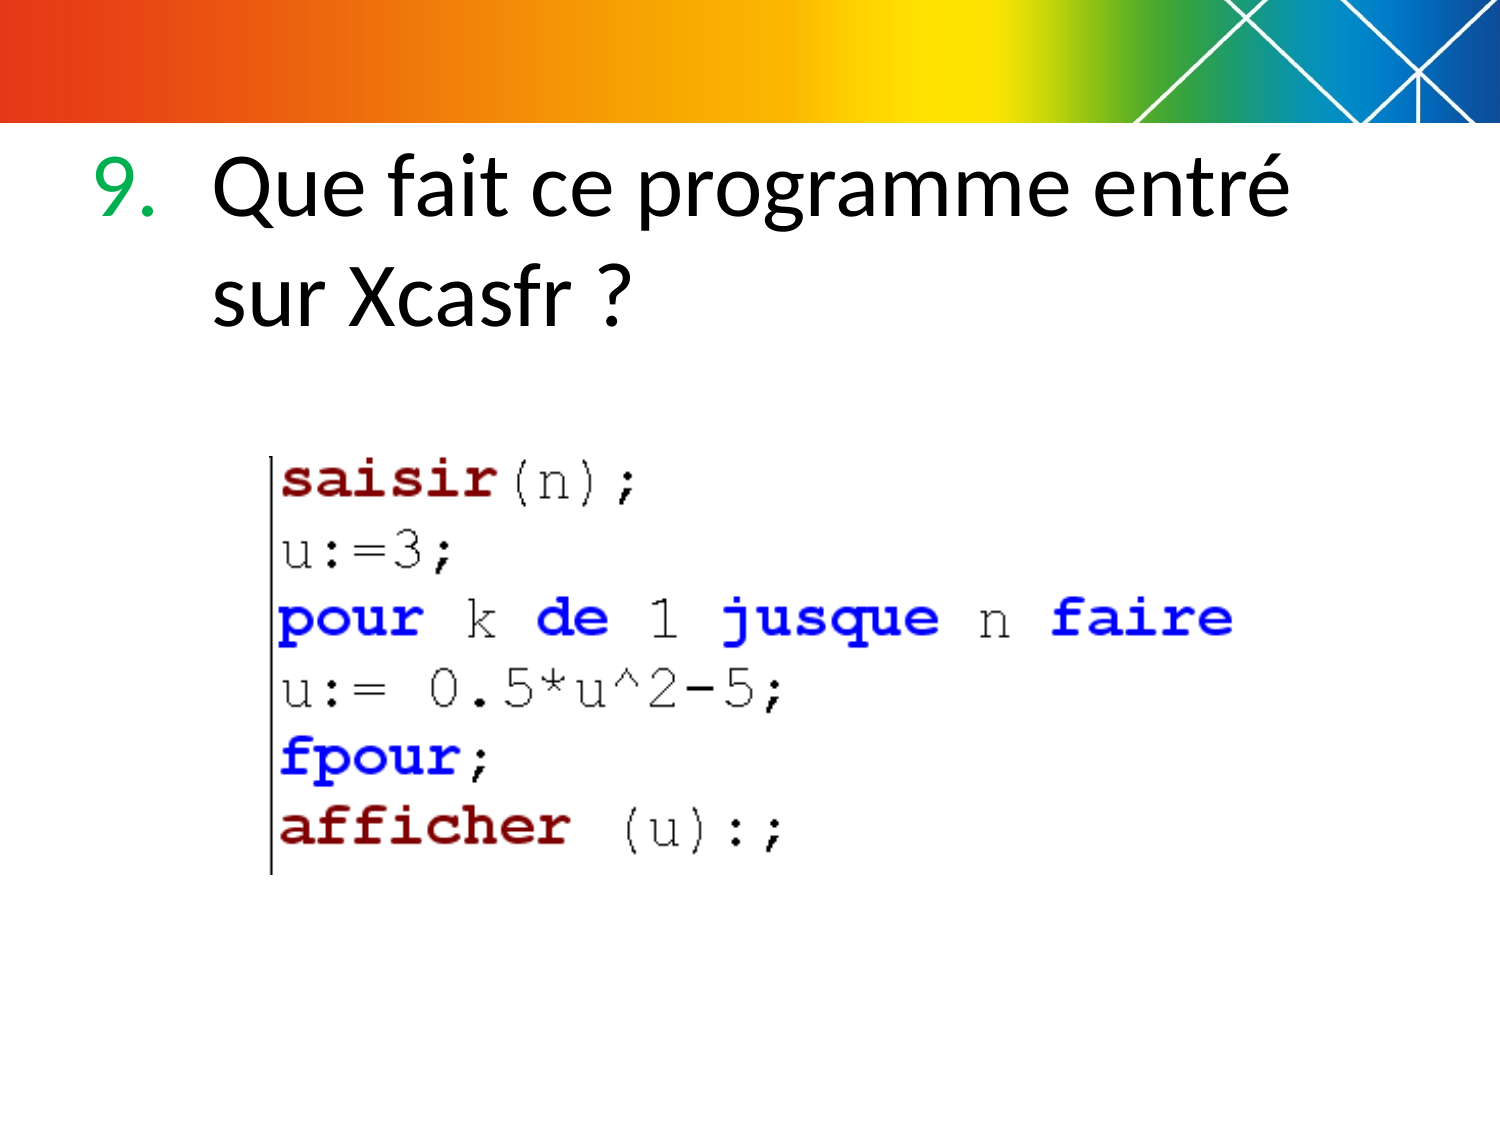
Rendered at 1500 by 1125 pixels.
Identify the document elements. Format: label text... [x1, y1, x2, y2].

picture [269, 456, 1275, 876]
picture [0, 0, 1351, 123]
title Que fait ce programme entré sur Xcasfr ? [75, 116, 1426, 352]
picture [1340, 0, 1500, 123]
